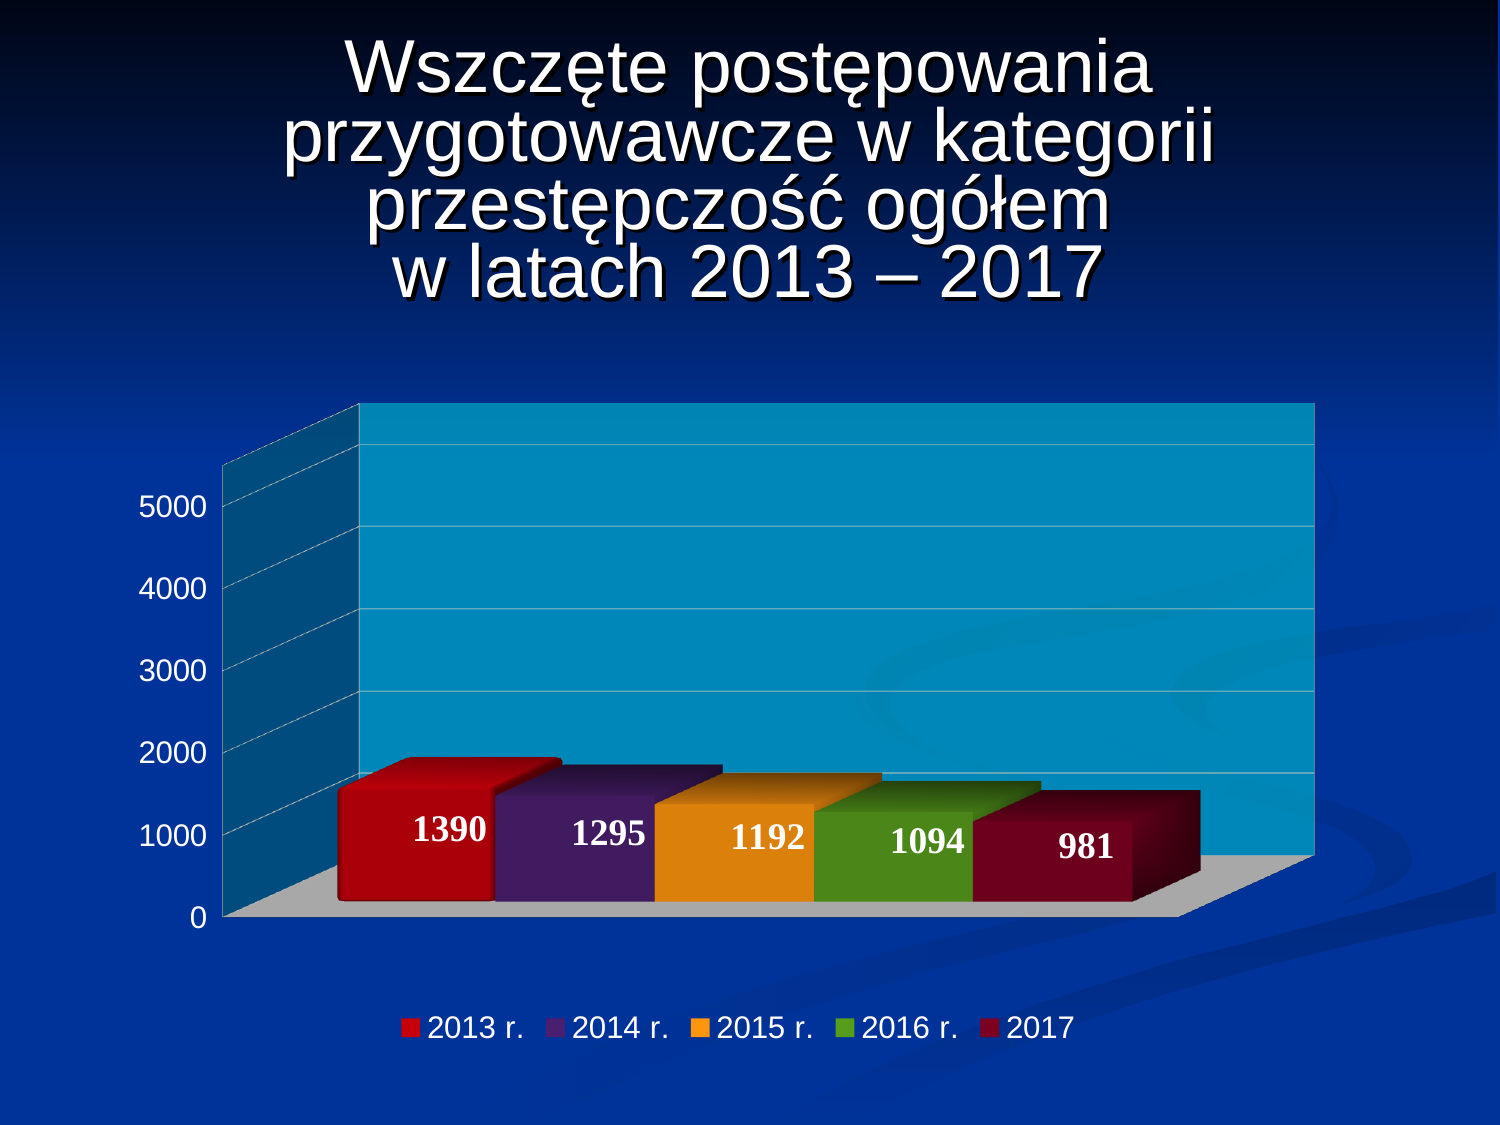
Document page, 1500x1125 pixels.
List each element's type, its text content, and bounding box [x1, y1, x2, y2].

title Wszczęte postępowania przygotowawcze w kategorii przestępczość ogółem w latach 2013 – 2017 [75, 21, 1424, 343]
chart [82, 377, 1394, 1052]
